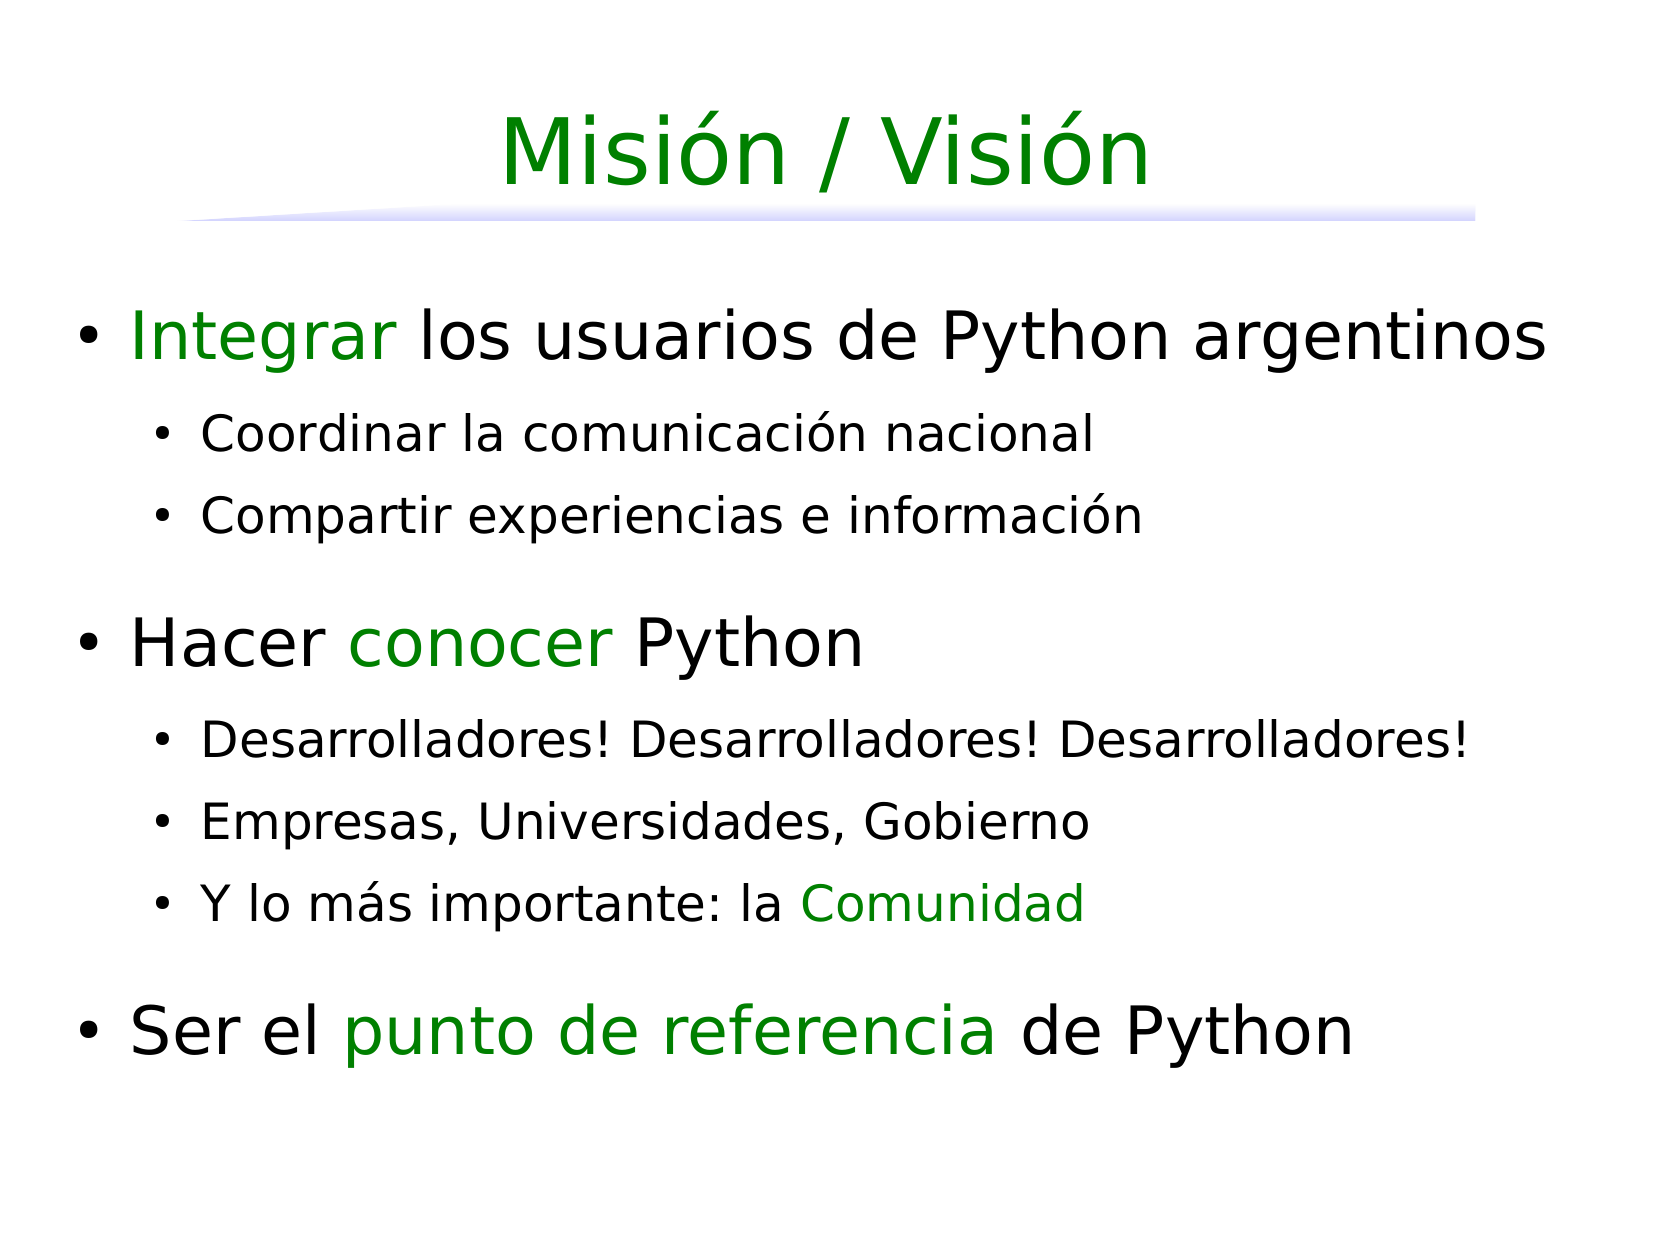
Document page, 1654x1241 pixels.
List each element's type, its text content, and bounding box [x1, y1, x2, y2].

title Misión / Visión [82, 44, 1571, 262]
list Integrar los usuarios de Python argentinos Coordinar la comunicación nacional Compartir experiencias e información Hacer conocer Python Desarrolladores! Desarrolladores! Desarrolladores! Empresas, Universidades, Gobierno Y lo más importante: la Comunidad Ser el punto de referencia de Python [59, 297, 1595, 1146]
